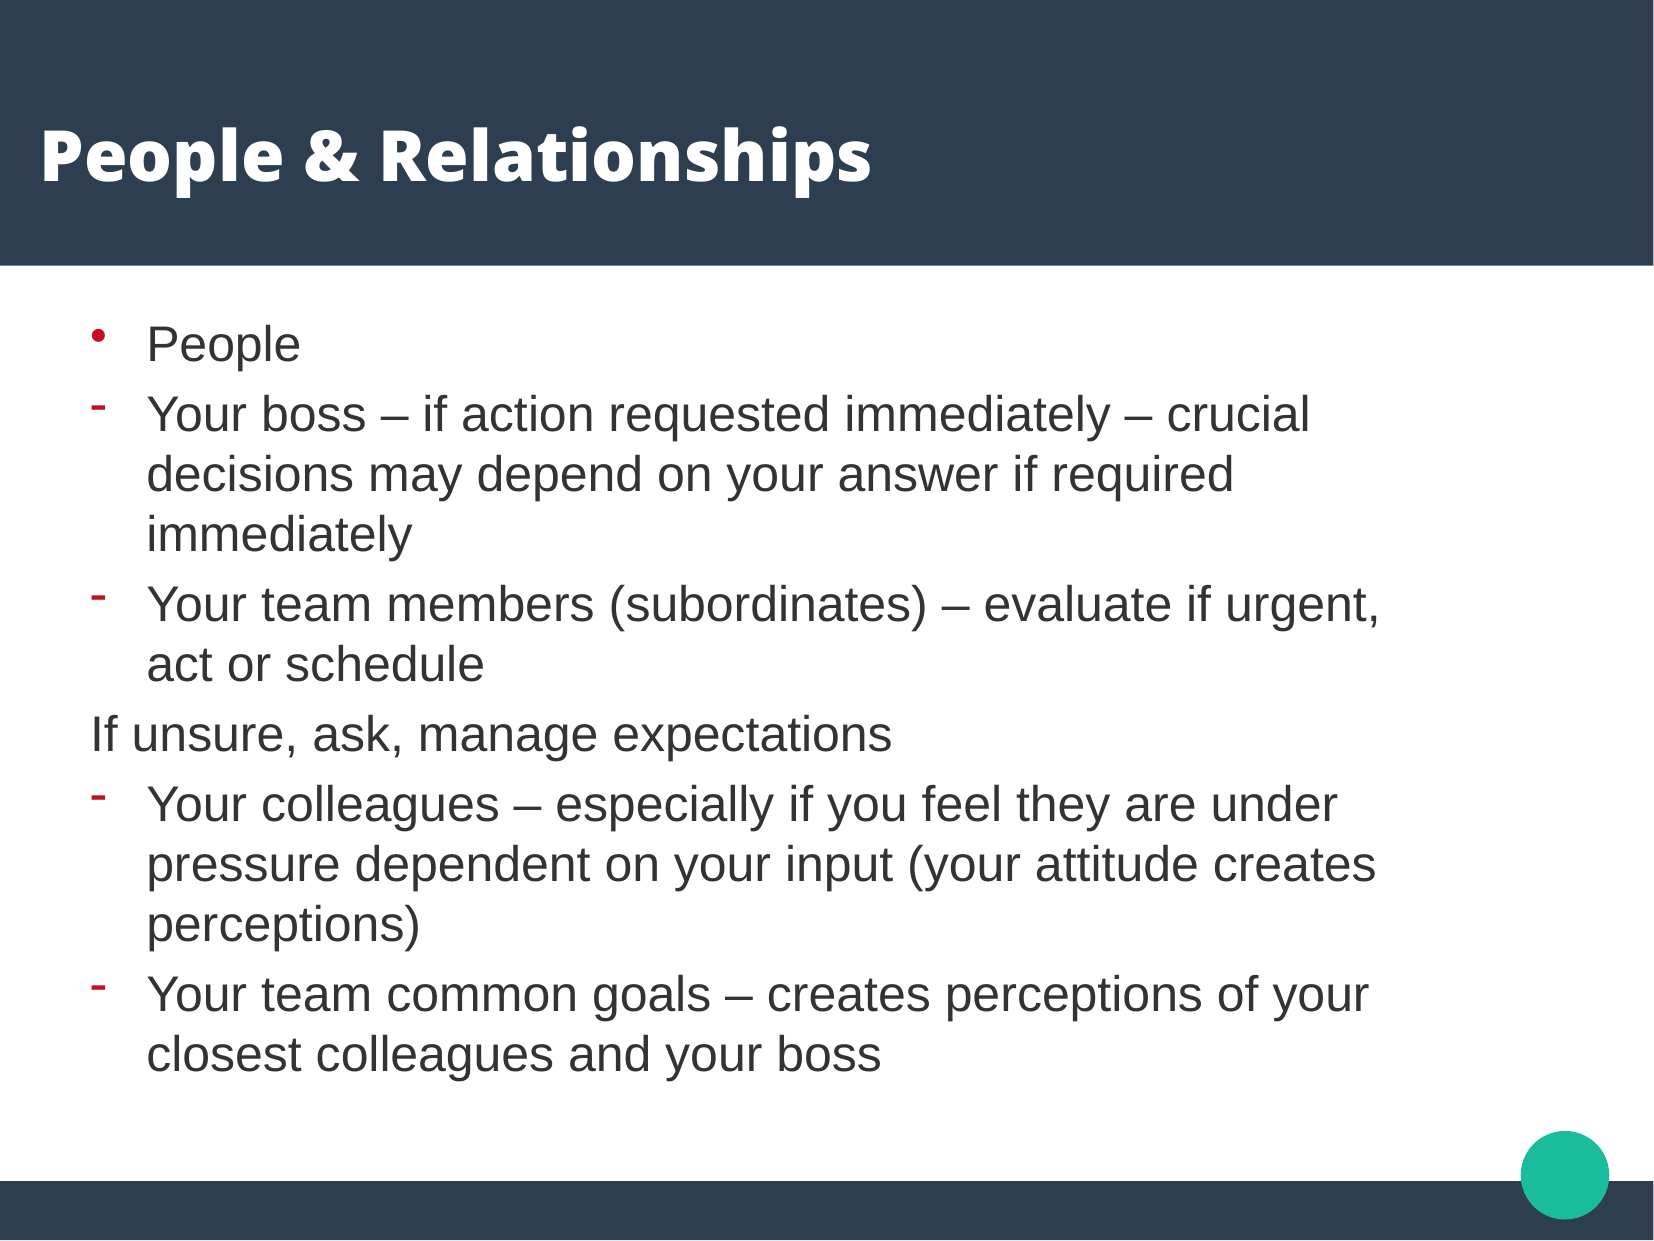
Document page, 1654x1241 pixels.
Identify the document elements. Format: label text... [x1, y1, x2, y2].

title People & Relationships [39, 75, 1576, 233]
subtitle [59, 324, 1595, 1152]
text_box People Your boss – if action requested immediately – crucial decisions may depend on your answer if required immediately Your team members (subordinates) – evaluate if urgent, act or schedule If unsure, ask, manage expectations Your colleagues – especially if you feel they are under pressure dependent on your input (your attitude creates perceptions) Your team common goals – creates perceptions of your closest colleagues and your boss [75, 303, 1425, 1096]
